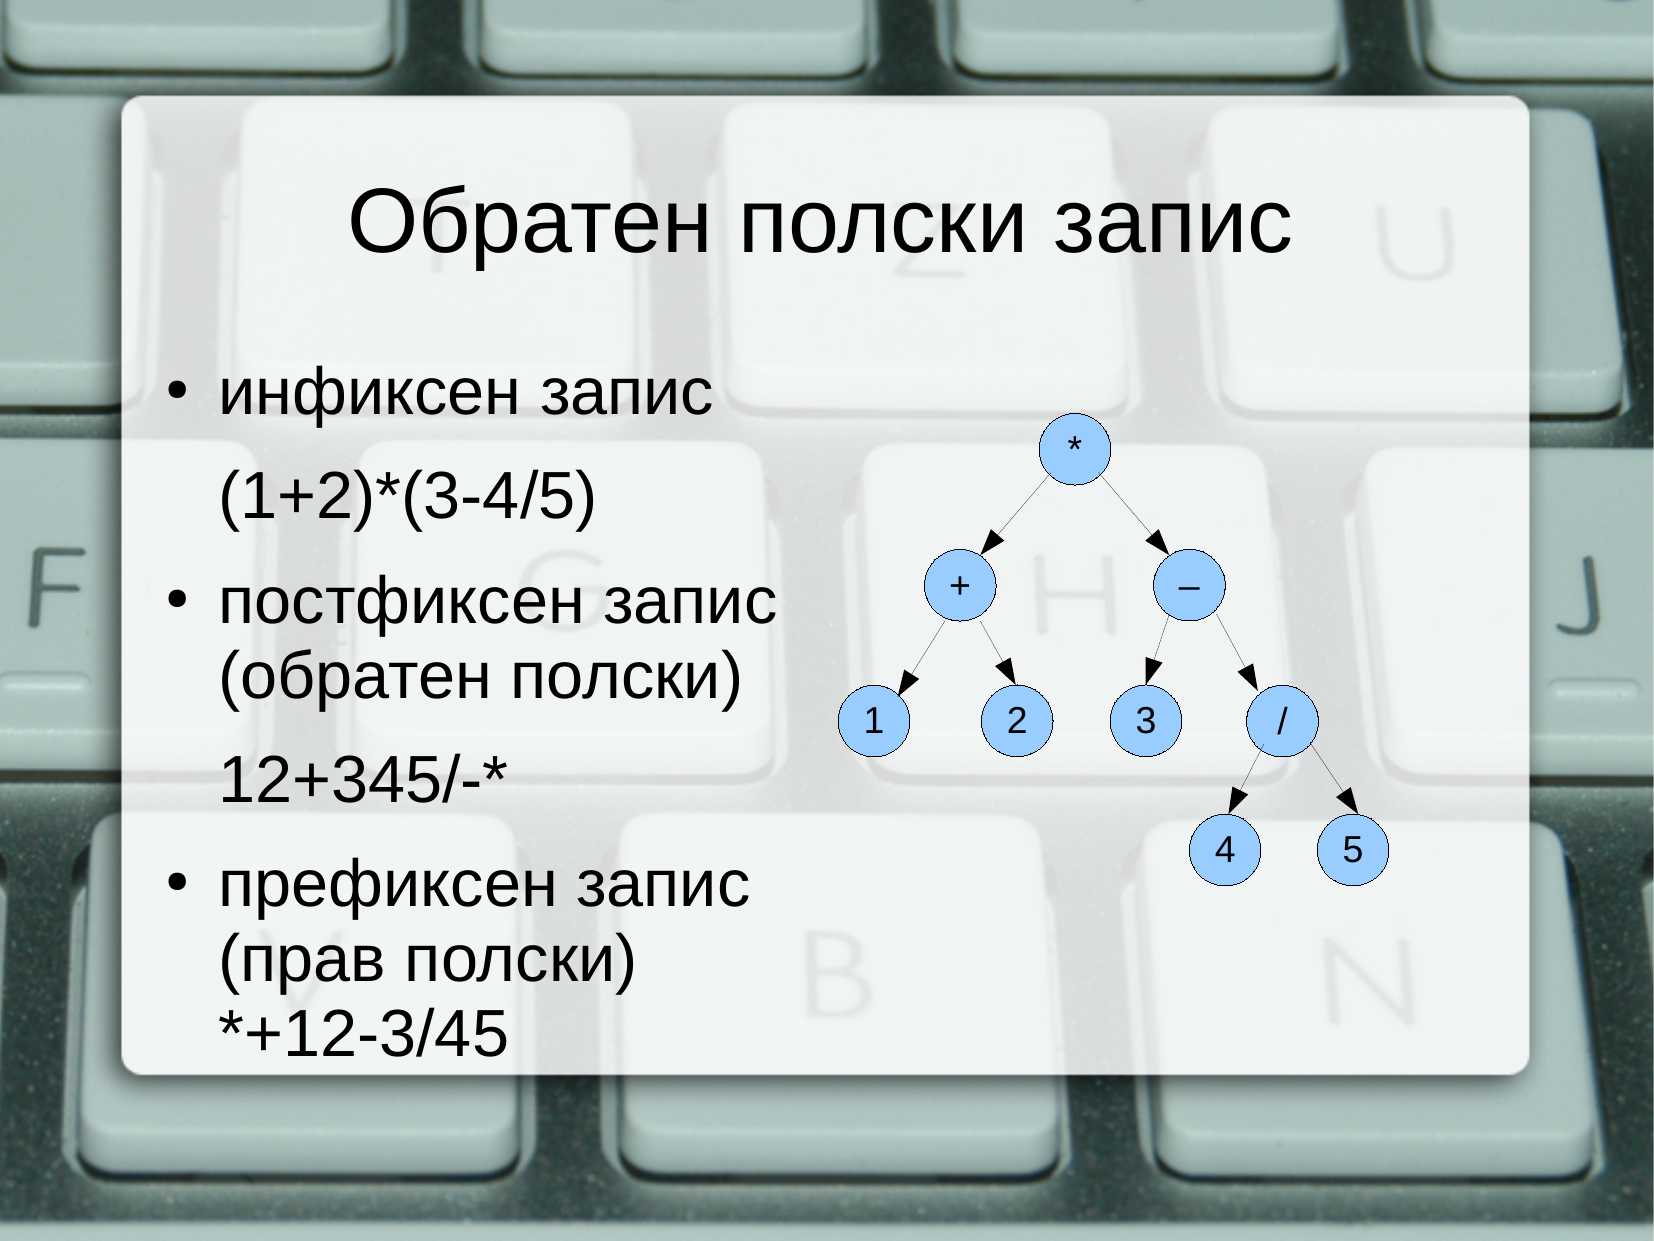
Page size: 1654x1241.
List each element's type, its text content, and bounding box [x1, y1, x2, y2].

title Обратен полски запис [135, 117, 1506, 325]
text_box 3 [1110, 684, 1182, 757]
picture [0, 0, 1654, 1241]
text_box + [924, 549, 997, 622]
text_box * [1039, 413, 1111, 486]
text_box – [1153, 549, 1226, 621]
text_box 1 [838, 685, 910, 757]
text_box 4 [1189, 814, 1261, 886]
text_box 5 [1317, 814, 1389, 886]
text_box 2 [981, 684, 1054, 757]
list инфиксен запис (1+2)*(3-4/5) постфиксен запис (обратен полски) 12+345/-* префиксен запис (прав полски) *+12-3/45 [147, 354, 839, 1074]
text_box / [1246, 685, 1319, 757]
